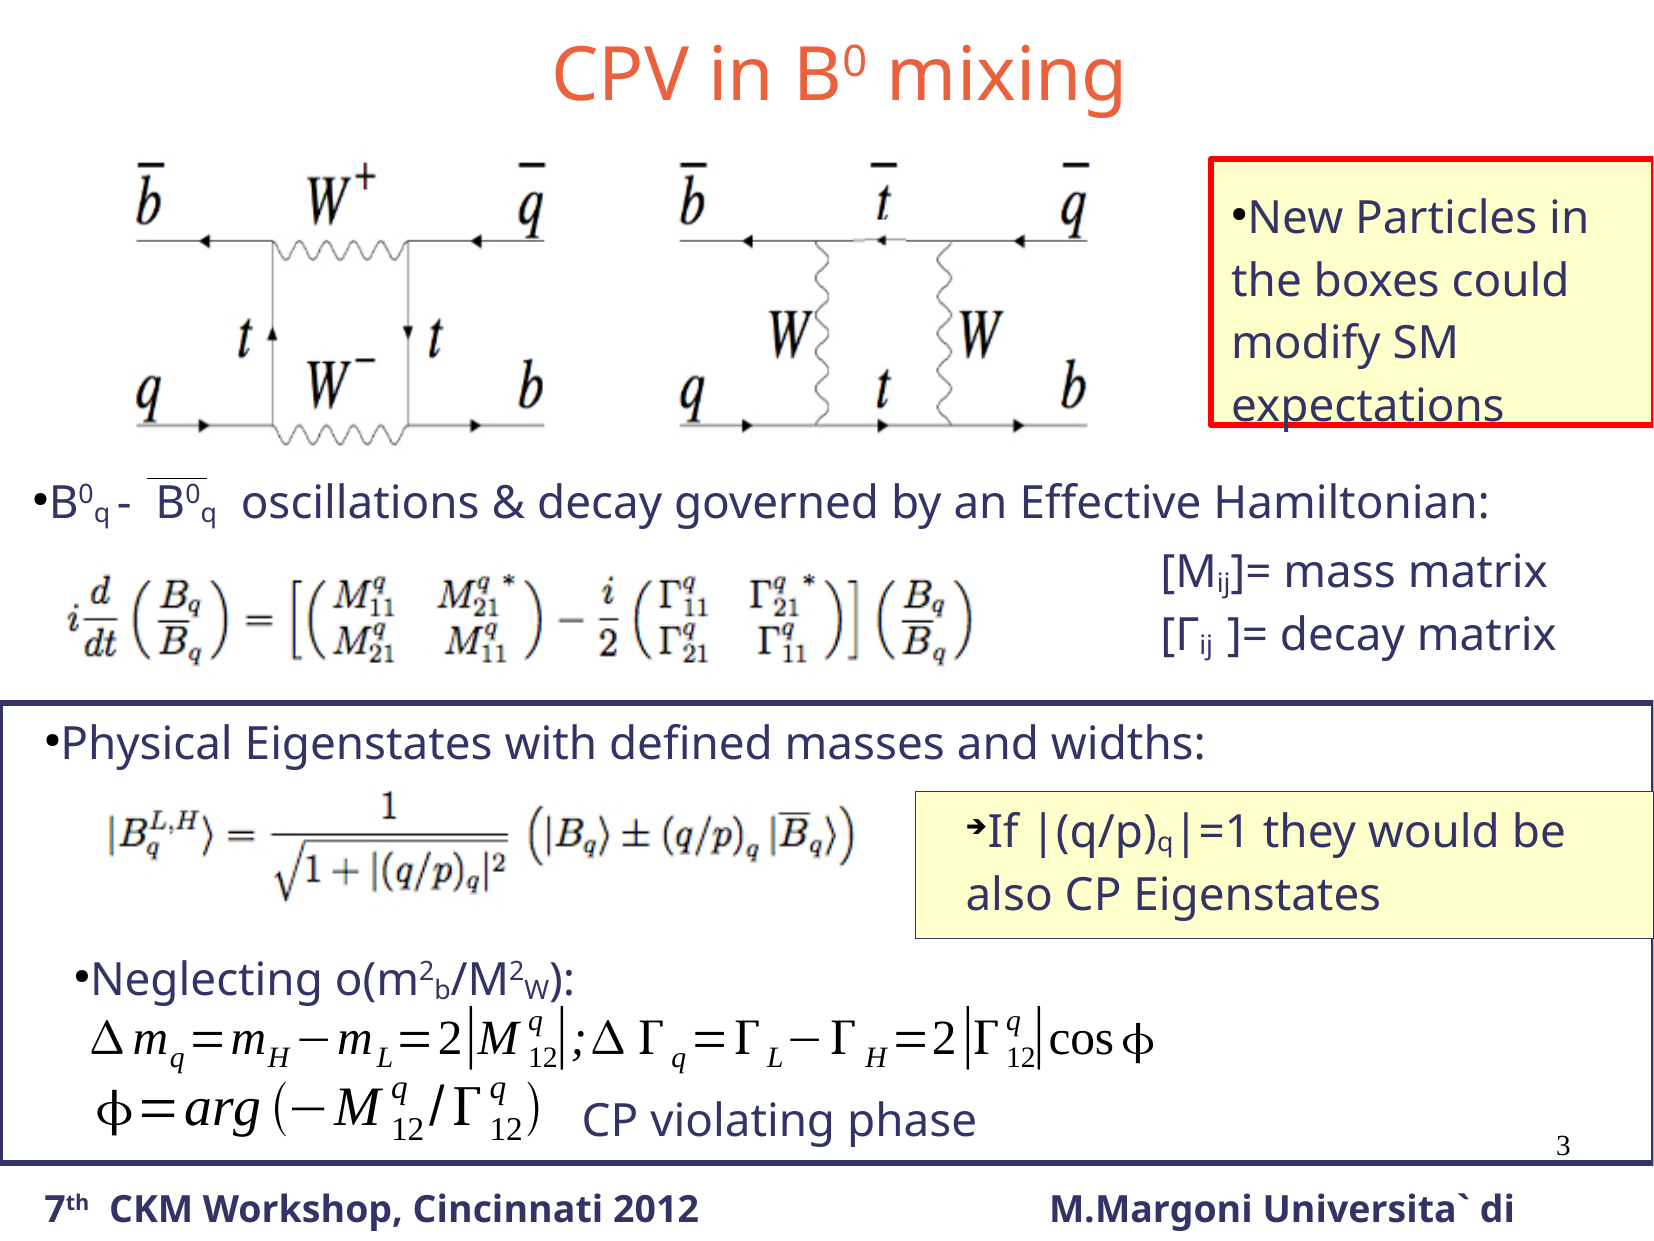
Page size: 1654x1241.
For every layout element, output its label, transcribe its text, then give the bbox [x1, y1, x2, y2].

text_box If |(q/p)q|=1 they would be also CP Eigenstates [950, 791, 1648, 956]
text_box [Mij]= mass matrix [Γij ]= decay matrix [1145, 531, 1589, 700]
text_box [1210, 159, 1654, 426]
text_box B0q - B0q oscillations & decay governed by an Effective Hamiltonian: [17, 462, 1642, 557]
text_box [915, 791, 950, 939]
text_box Physical Eigenstates with defined masses and widths: [29, 706, 1565, 840]
text_box New Particles in the boxes could modify SM expectations [1216, 177, 1654, 405]
text_box [1288, 405, 1301, 418]
picture [76, 141, 1140, 455]
title CPV in B0 mixing [82, 0, 1571, 167]
picture [87, 773, 857, 914]
chart [773, 571, 786, 600]
text_box [1378, 409, 1390, 418]
text_box [1433, 405, 1447, 418]
text_box [1288, 405, 1654, 426]
text_box [1648, 791, 1654, 939]
chart [76, 1003, 1169, 1147]
text_box 7th CKM Workshop, Cincinnati 2012 M.Margoni Universita` di Padova & INFN [29, 1175, 1625, 1241]
text_box Neglecting o(m2b/M2W): [59, 938, 1447, 1034]
picture [29, 560, 984, 686]
text_box CP violating phase [566, 1079, 1093, 1160]
